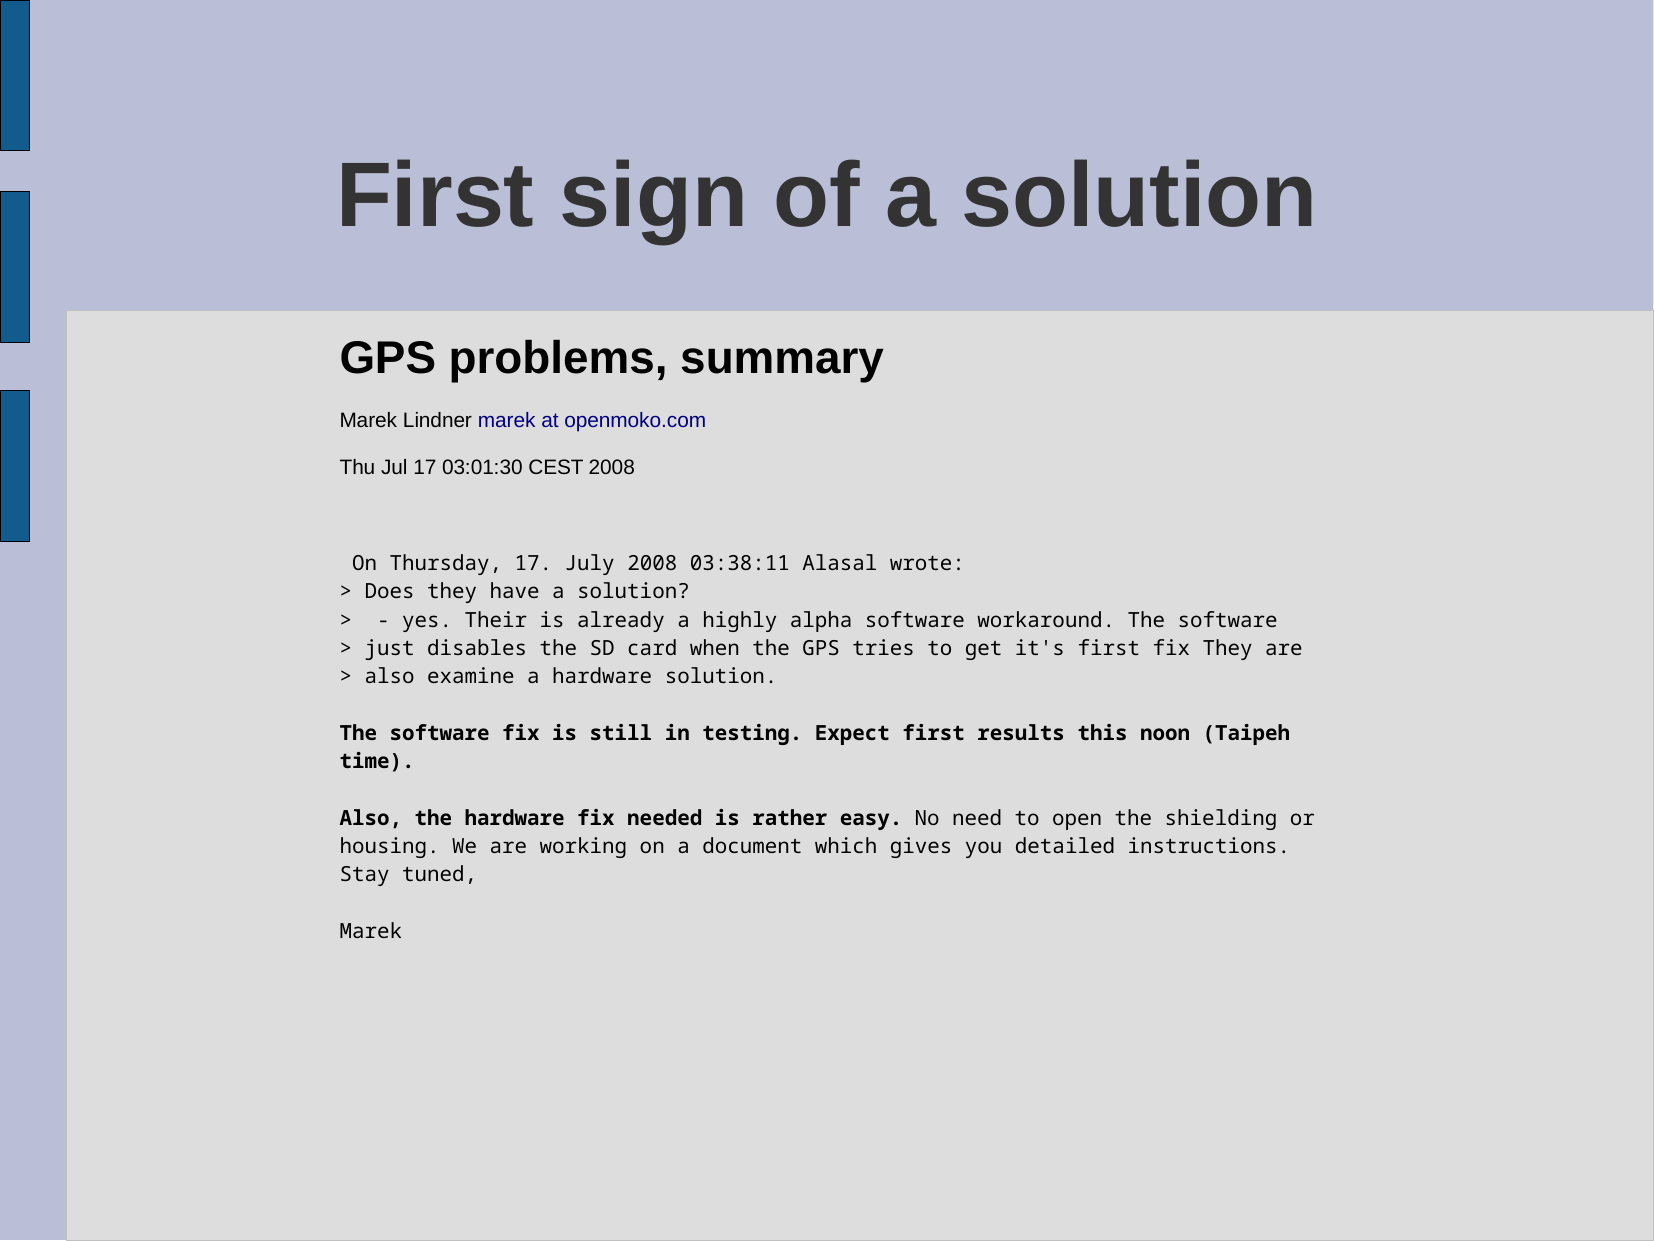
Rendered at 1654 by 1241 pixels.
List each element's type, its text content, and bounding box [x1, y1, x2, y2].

title First sign of a solution [121, 91, 1534, 299]
subtitle [121, 344, 1534, 1127]
text_box GPS problems, summary Marek Lindner marek at openmoko.com Thu Jul 17 03:01:30 CEST 2008 On Thursday, 17. July 2008 03:38:11 Alasal wrote: > Does they have a solution? > - yes. Their is already a highly alpha software workaround. The software > just disables the SD card when the GPS tries to get it's first fix They are > also examine a hardware solution. The software fix is still in testing. Expect first results this noon (Taipeh time). Also, the hardware fix needed is rather easy. No need to open the shielding or housing. We are working on a document which gives you detailed instructions. Stay tuned, Marek [324, 324, 1342, 992]
